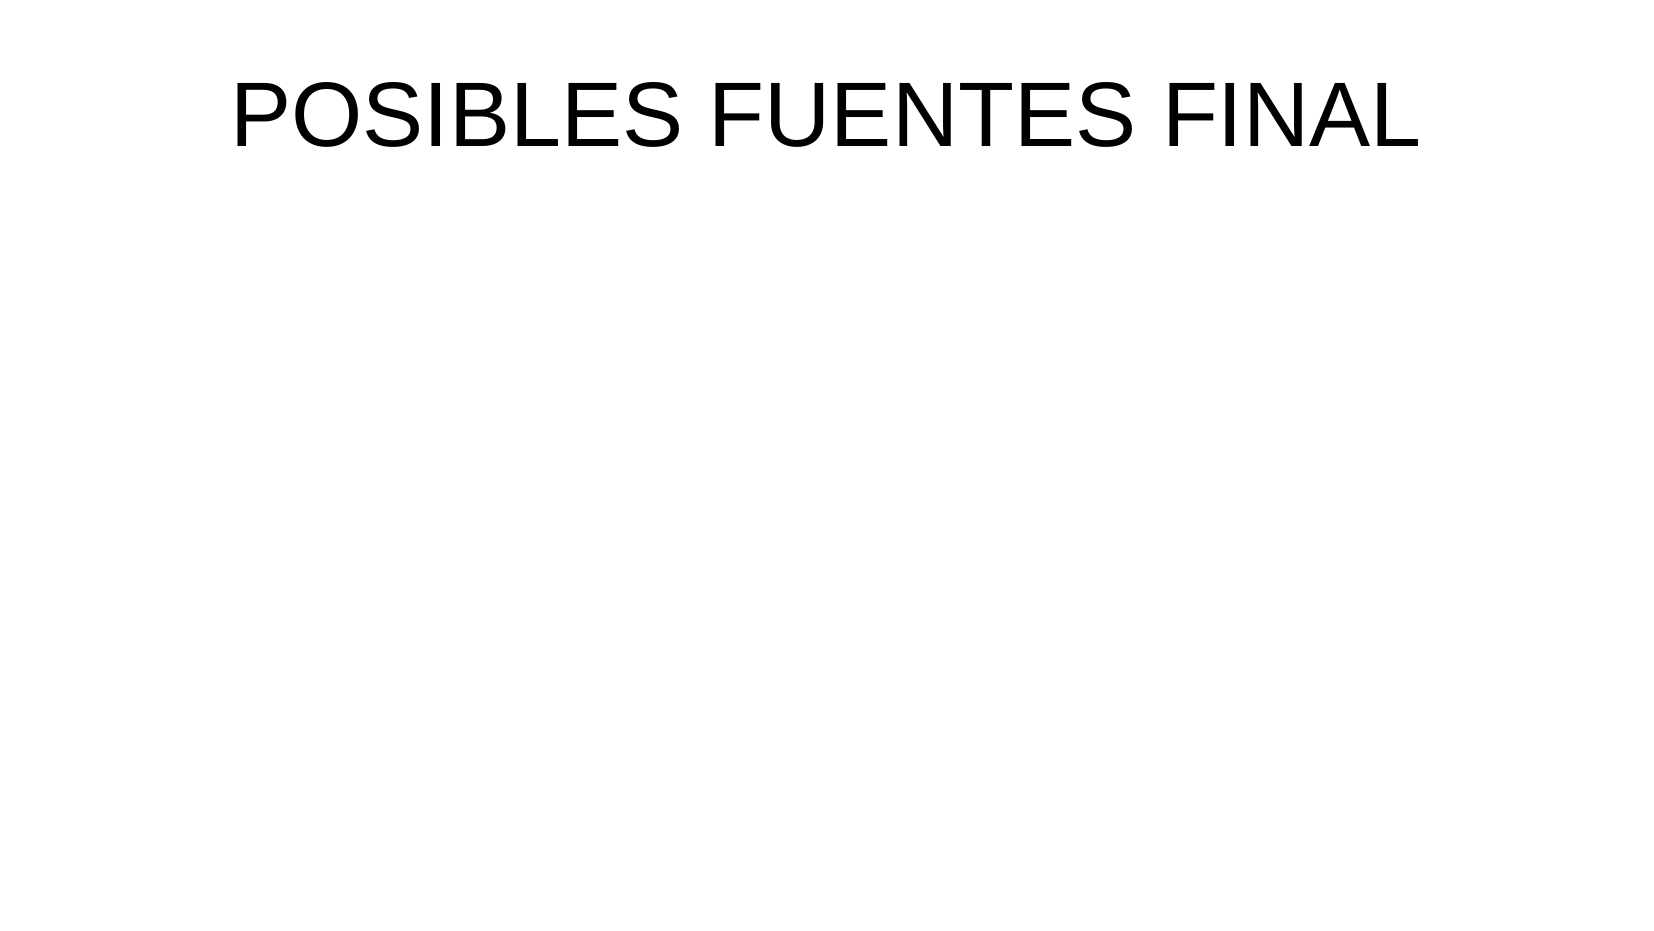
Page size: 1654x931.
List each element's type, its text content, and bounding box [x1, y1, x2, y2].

title POSIBLES FUENTES FINAL [82, 37, 1571, 193]
